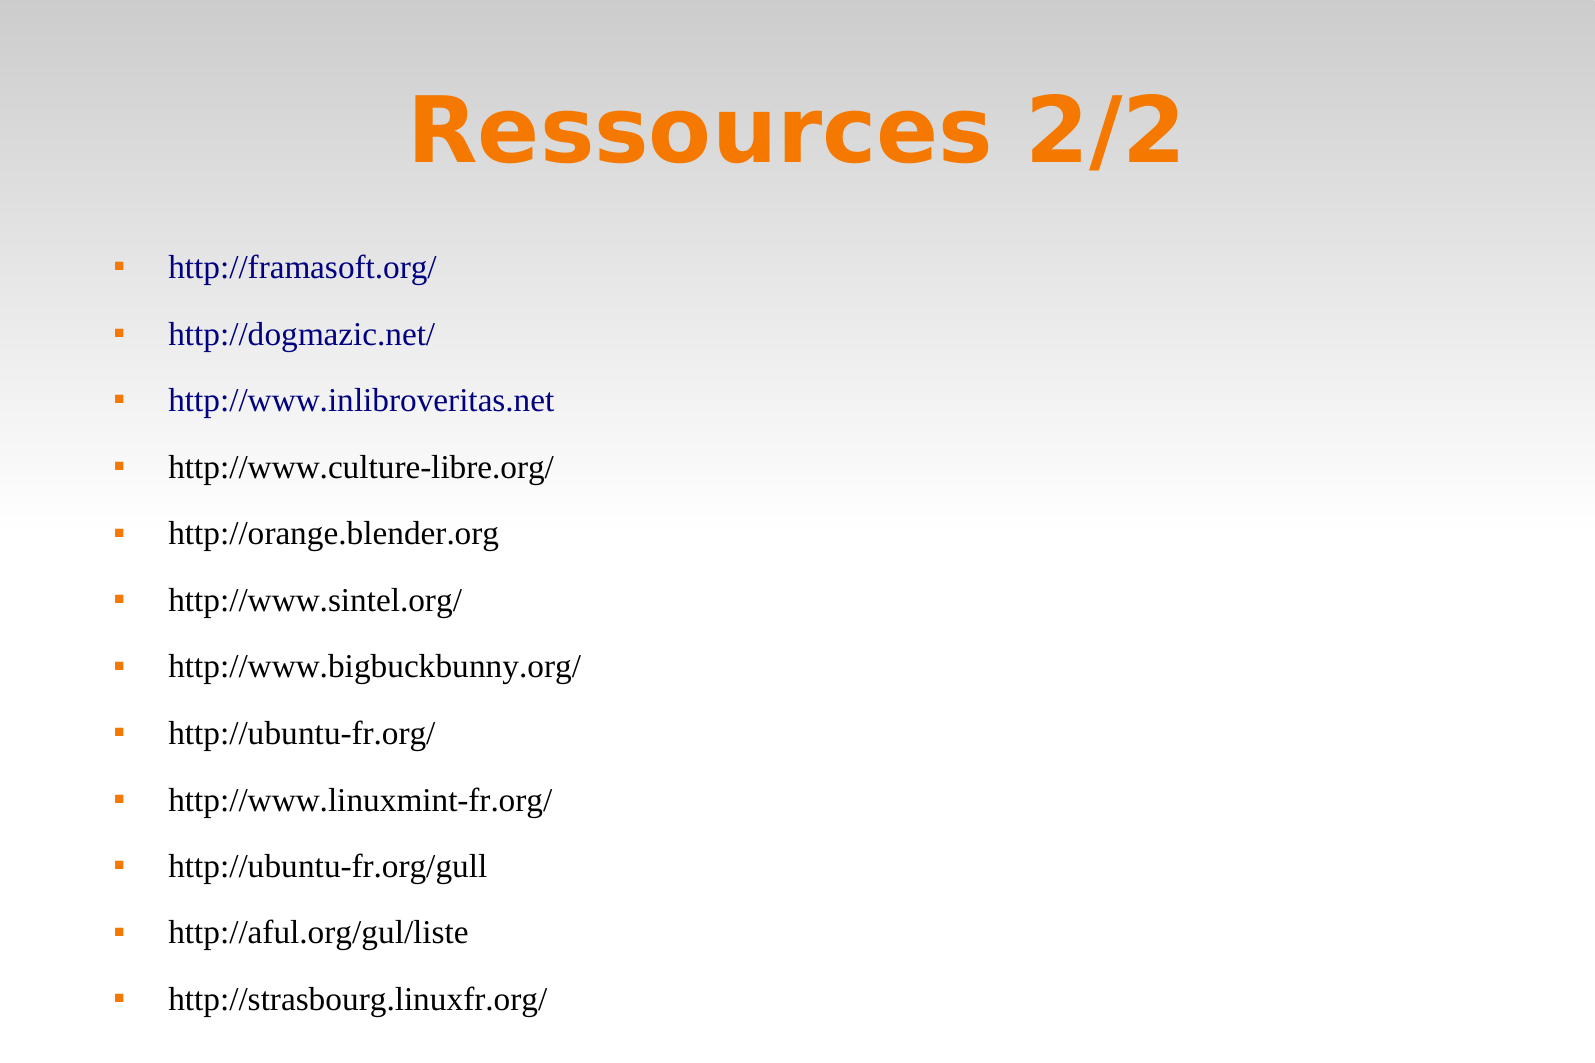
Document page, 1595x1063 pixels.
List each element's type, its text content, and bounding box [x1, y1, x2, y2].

list http://framasoft.org/ http://dogmazic.net/ http://www.inlibroveritas.net http://www.culture-libre.org/ http://orange.blender.org http://www.sintel.org/ http://www.bigbuckbunny.org/ http://ubuntu-fr.org/ http://www.linuxmint-fr.org/ http://ubuntu-fr.org/gull http://aful.org/gul/liste http://strasbourg.linuxfr.org/ [79, 248, 1515, 1027]
title Ressources 2/2 [79, 49, 1515, 213]
